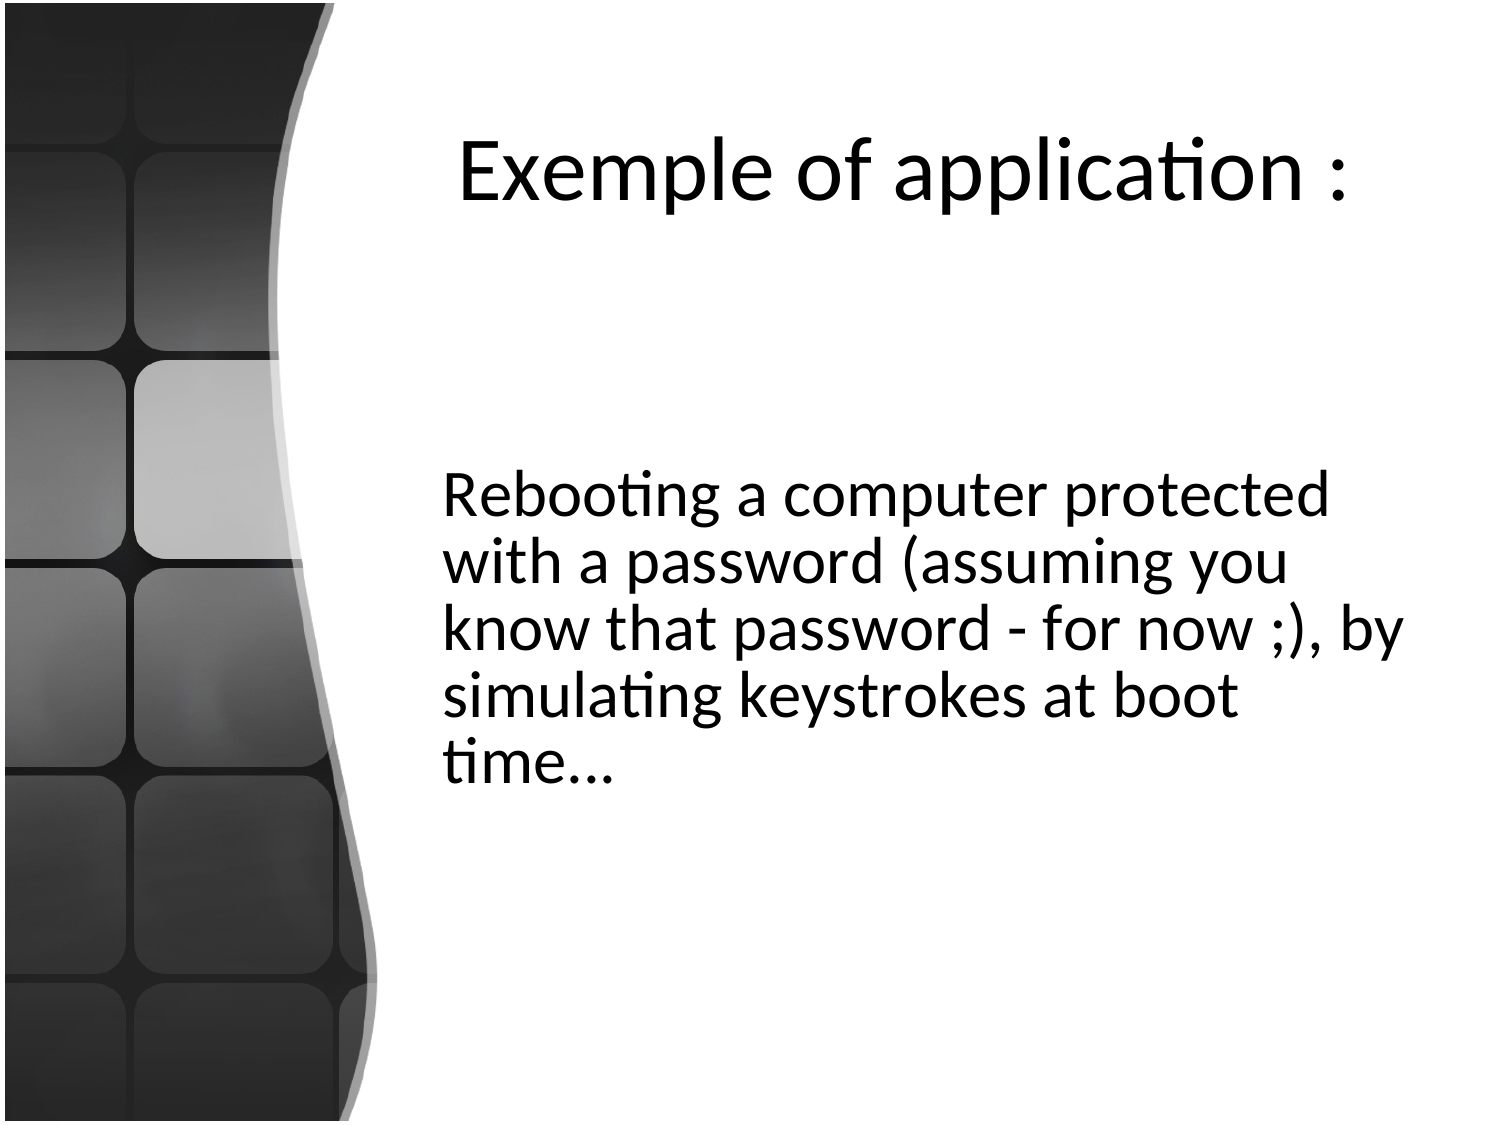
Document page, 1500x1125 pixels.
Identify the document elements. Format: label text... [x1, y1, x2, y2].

subtitle Rebooting a computer protected with a password (assuming you know that password - for now ;), by simulating keystrokes at boot time... [442, 269, 1426, 998]
title Exemple of application : [324, 59, 1485, 295]
picture [0, 0, 1500, 1125]
